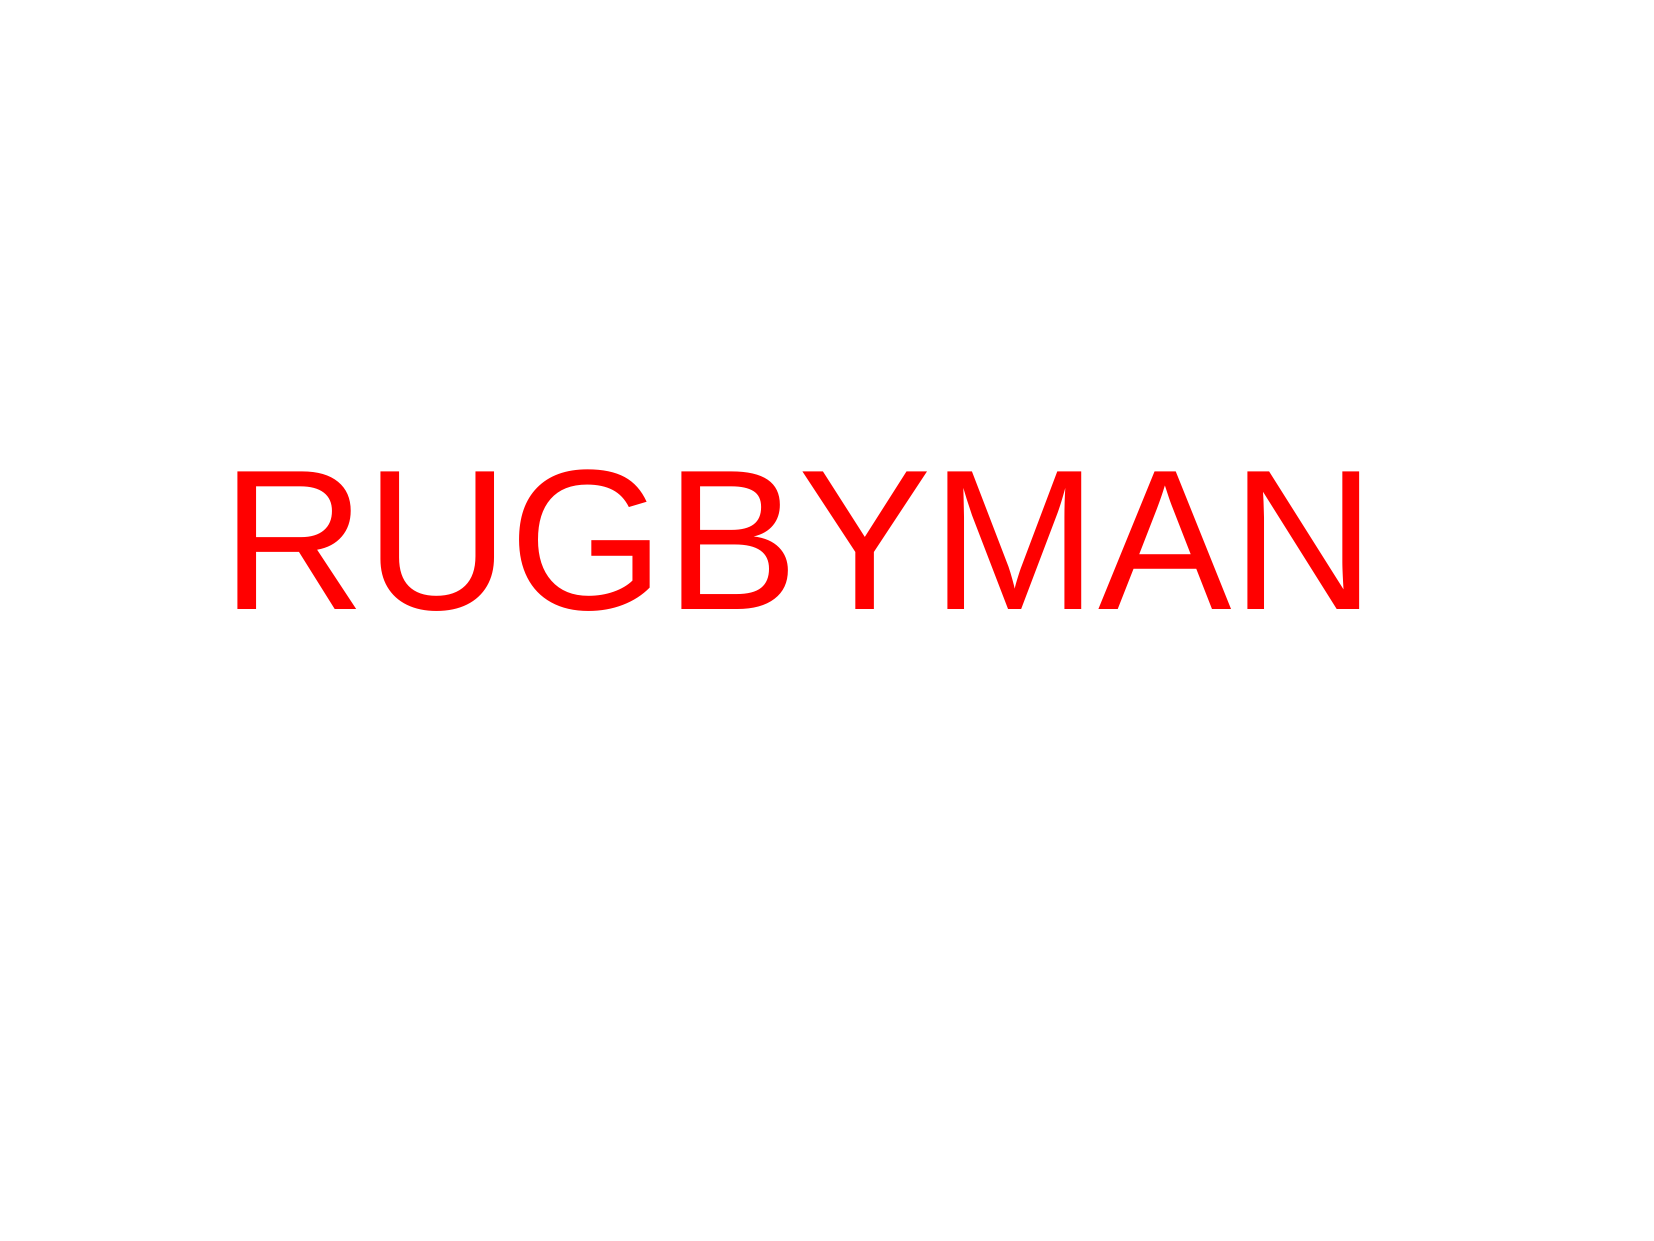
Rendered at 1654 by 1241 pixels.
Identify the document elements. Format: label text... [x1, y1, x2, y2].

title RUGBYMAN [82, 49, 1571, 1011]
